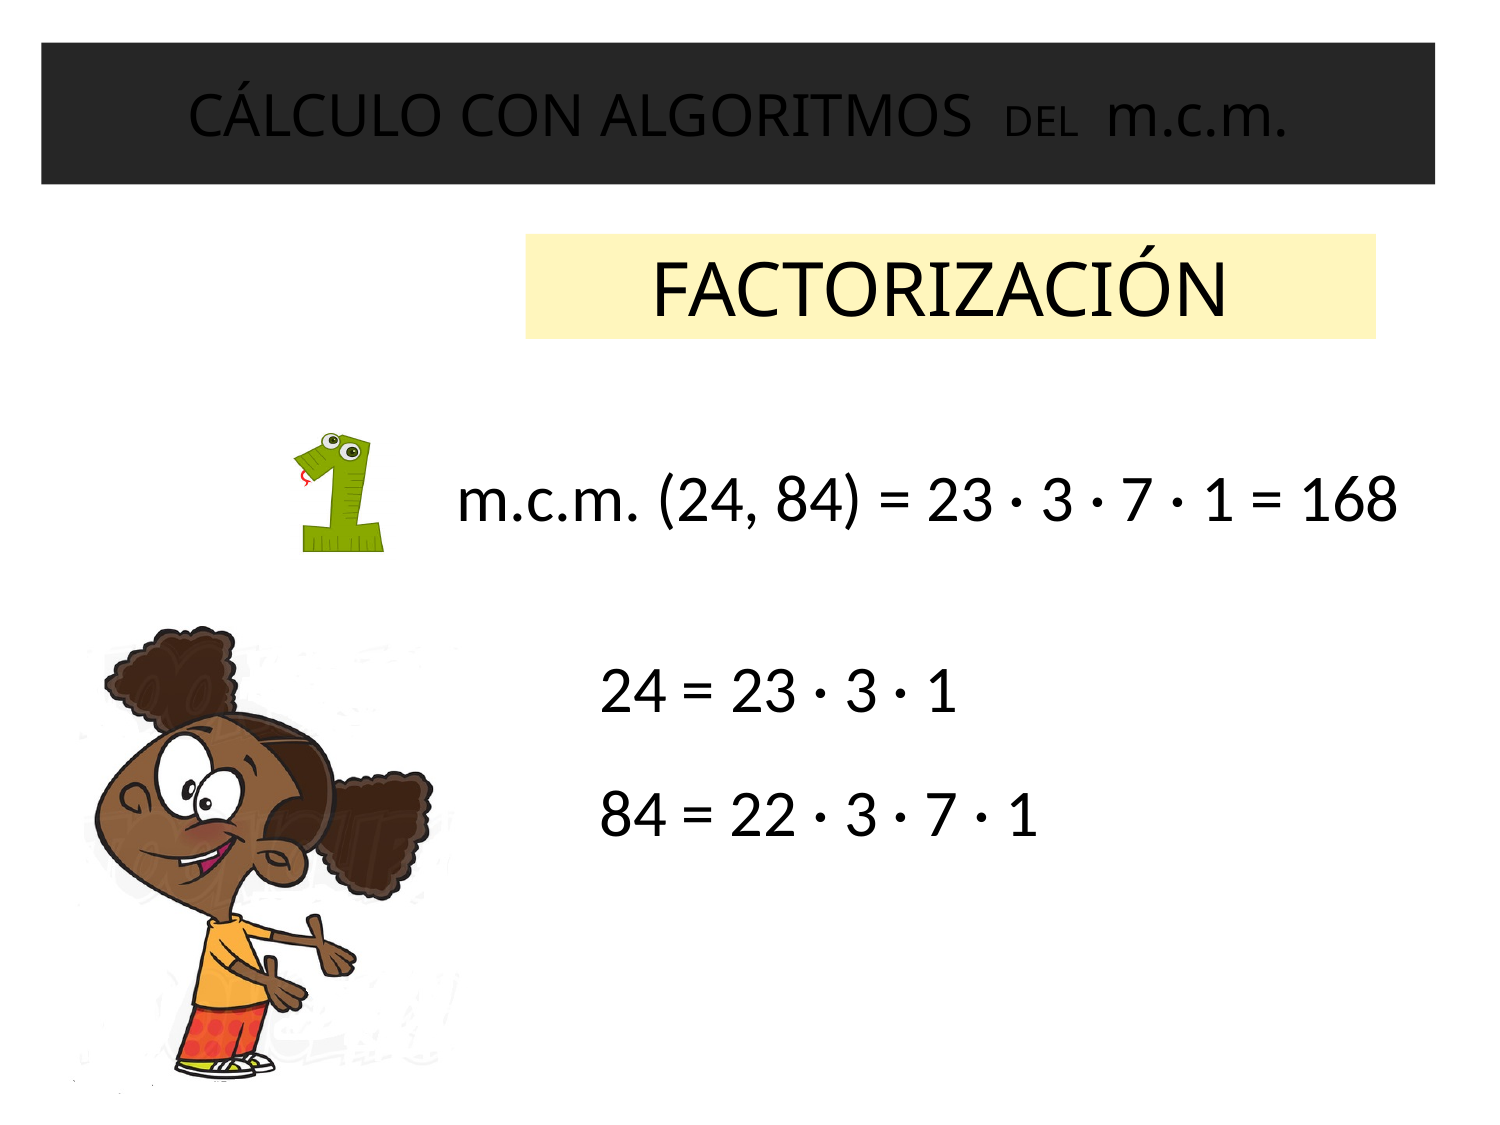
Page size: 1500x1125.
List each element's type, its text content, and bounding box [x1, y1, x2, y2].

picture [290, 432, 396, 560]
text_box m.c.m. (24, 84) = 23 · 3 · 7 · 1 = 168 [441, 447, 1416, 622]
text_box CÁLCULO CON ALGORITMOS DEL m.c.m. [41, 42, 1436, 185]
text_box 84 = 22 · 3 · 7 · 1 [584, 762, 1100, 858]
text_box FACTORIZACIÓN [525, 233, 1376, 339]
text_box 24 = 23 · 3 · 1 [584, 638, 1026, 734]
picture [37, 626, 490, 1094]
